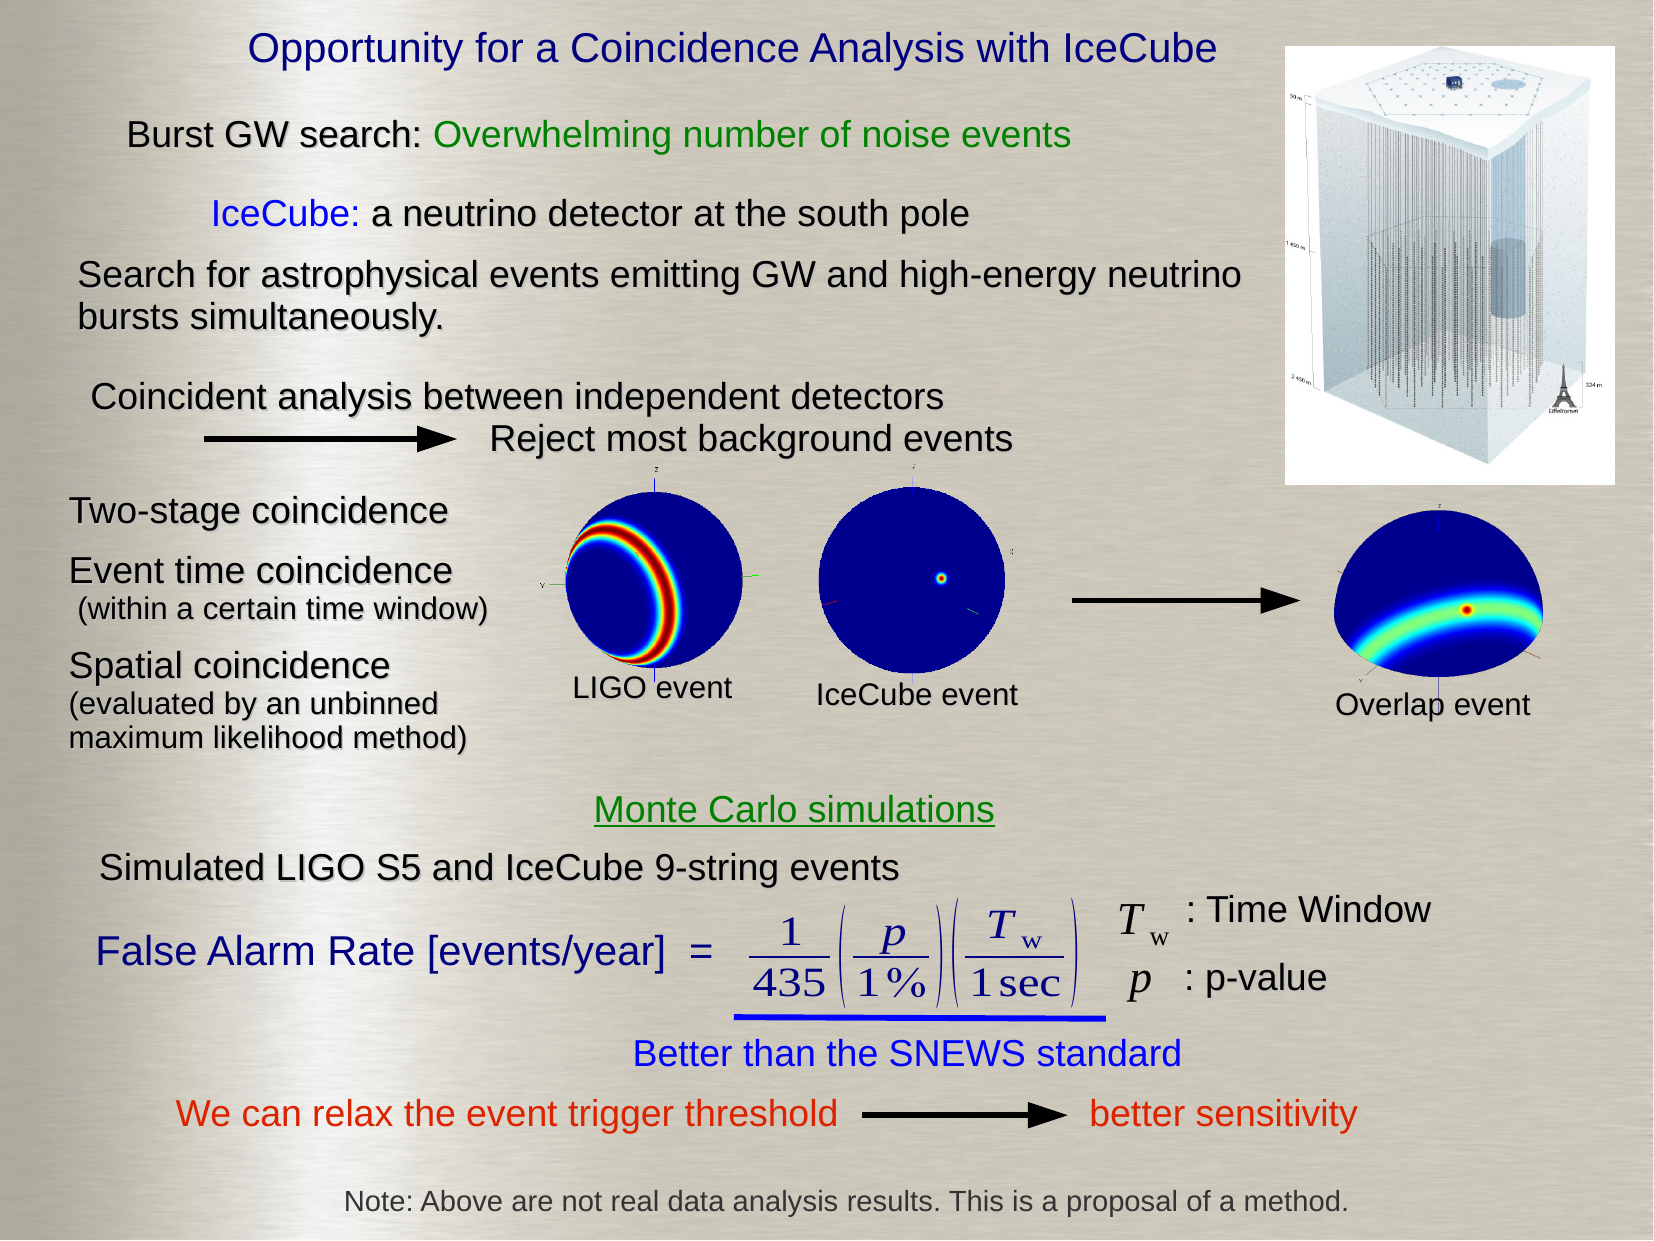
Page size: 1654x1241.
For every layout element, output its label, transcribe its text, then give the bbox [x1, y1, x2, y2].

text_box Two-stage coincidence Event time coincidence (within a certain time window) Spatial coincidence (evaluated by an unbinned maximum likelihood method) [53, 482, 504, 764]
text_box Simulated LIGO S5 and IceCube 9-string events [84, 839, 916, 897]
text_box Monte Carlo simulations [579, 781, 1010, 839]
chart [739, 896, 1087, 1012]
text_box We can relax the event trigger threshold better sensitivity [160, 1084, 1374, 1142]
text_box Better than the SNEWS standard [617, 1025, 1198, 1083]
text_box : p-value [1169, 949, 1343, 1007]
text_box Search for astrophysical events emitting GW and high-energy neutrino bursts simultaneously. [62, 246, 1257, 346]
text_box IceCube: a neutrino detector at the south pole [196, 184, 986, 242]
text_box Burst GW search: Overwhelming number of noise events [111, 105, 1086, 163]
text_box Note: Above are not real data analysis results. This is a proposal of a method. [329, 1178, 1366, 1226]
text_box IceCube event [801, 669, 1033, 719]
picture [0, 0, 1654, 1240]
chart [1110, 894, 1176, 1003]
text_box Opportunity for a Coincidence Analysis with IceCube [232, 16, 1233, 79]
text_box : Time Window [1171, 880, 1446, 938]
text_box False Alarm Rate [events/year] = [80, 920, 739, 982]
text_box Overlap event [1320, 679, 1583, 739]
text_box LIGO event [557, 663, 748, 713]
text_box Coincident analysis between independent detectors Reject most background events [75, 368, 1029, 468]
